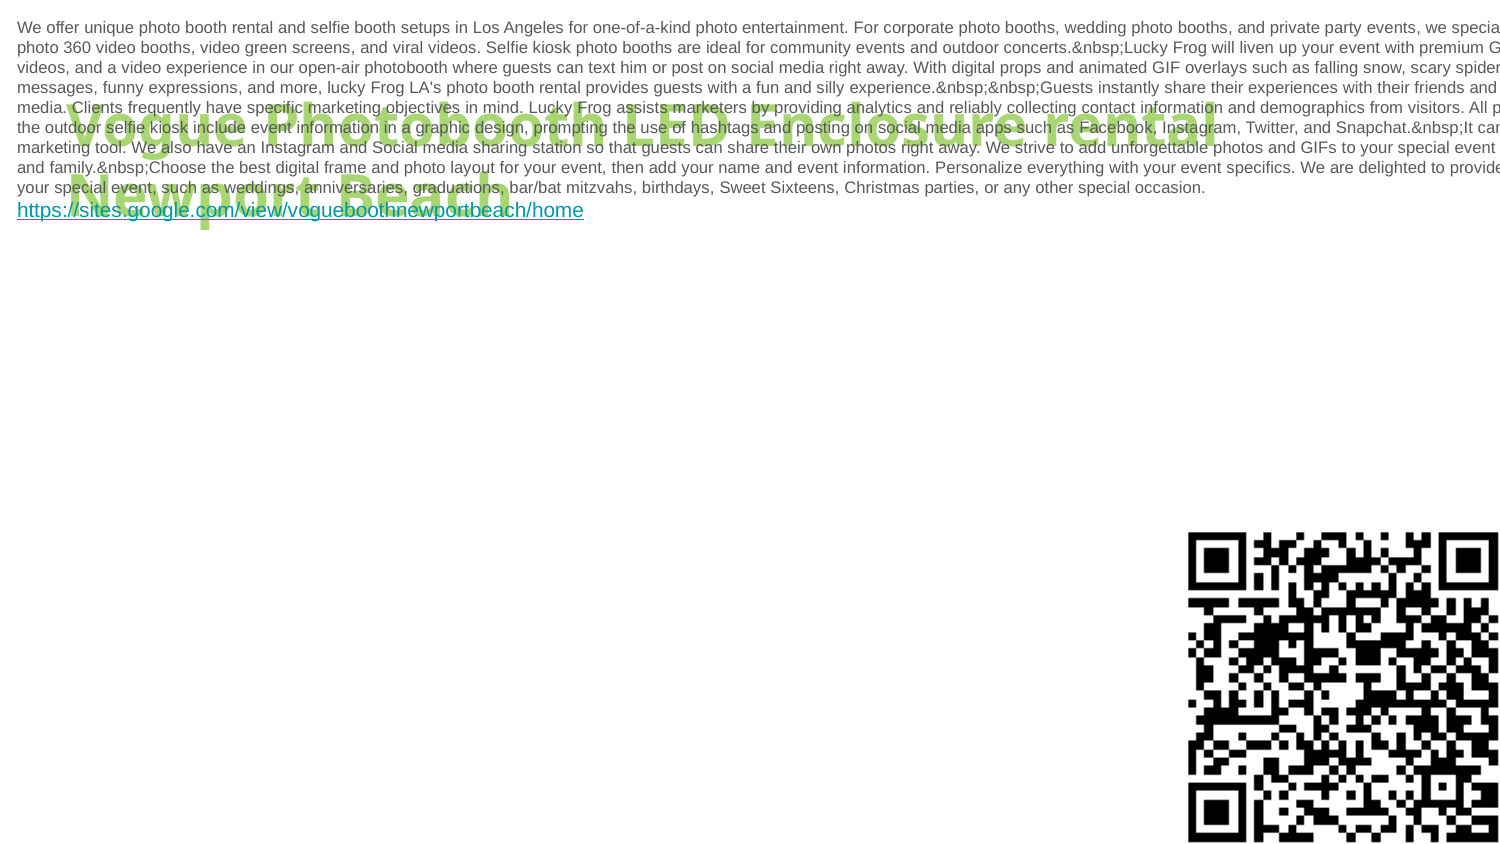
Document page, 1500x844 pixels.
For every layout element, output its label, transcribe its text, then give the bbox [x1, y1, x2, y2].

text_box We offer unique photo booth rental and selfie booth setups in Los Angeles for one-of-a-kind photo entertainment. For corporate photo booths, wedding photo booths, and private party events, we specialize in one-of-a-kind photo 360 video booths, video green screens, and viral videos. Selfie kiosk photo booths are ideal for community events and outdoor concerts.&nbsp;Lucky Frog will liven up your event with premium GIFs, boomerang videos, and a video experience in our open-air photobooth where guests can text him or post on social media right away. With digital props and animated GIF overlays such as falling snow, scary spiders, congratulatory messages, funny expressions, and more, lucky Frog LA's photo booth rental provides guests with a fun and silly experience.&nbsp;&nbsp;Guests instantly share their experiences with their friends and post them on social media. Clients frequently have specific marketing objectives in mind. Lucky Frog assists marketers by providing analytics and reliably collecting contact information and demographics from visitors. All photos posted from the outdoor selfie kiosk include event information in a graphic design, prompting the use of hashtags and posting on social media apps such as Facebook, Instagram, Twitter, and Snapchat.&nbsp;It can be used as a marketing tool. We also have an Instagram and Social media sharing station so that guests can share their own photos right away. We strive to add unforgettable photos and GIFs to your special event to wow your friends and family.&nbsp;Choose the best digital frame and photo layout for your event, then add your name and event information. Personalize everything with your event specifics. We are delighted to provide entertainment for your special event, such as weddings, anniversaries, graduations, bar/bat mitzvahs, birthdays, Sweet Sixteens, Christmas parties, or any other special occasion. https://sites.google.com/view/vogueboothnewportbeach/home [2, 2, 1500, 844]
picture [1187, 531, 1500, 844]
